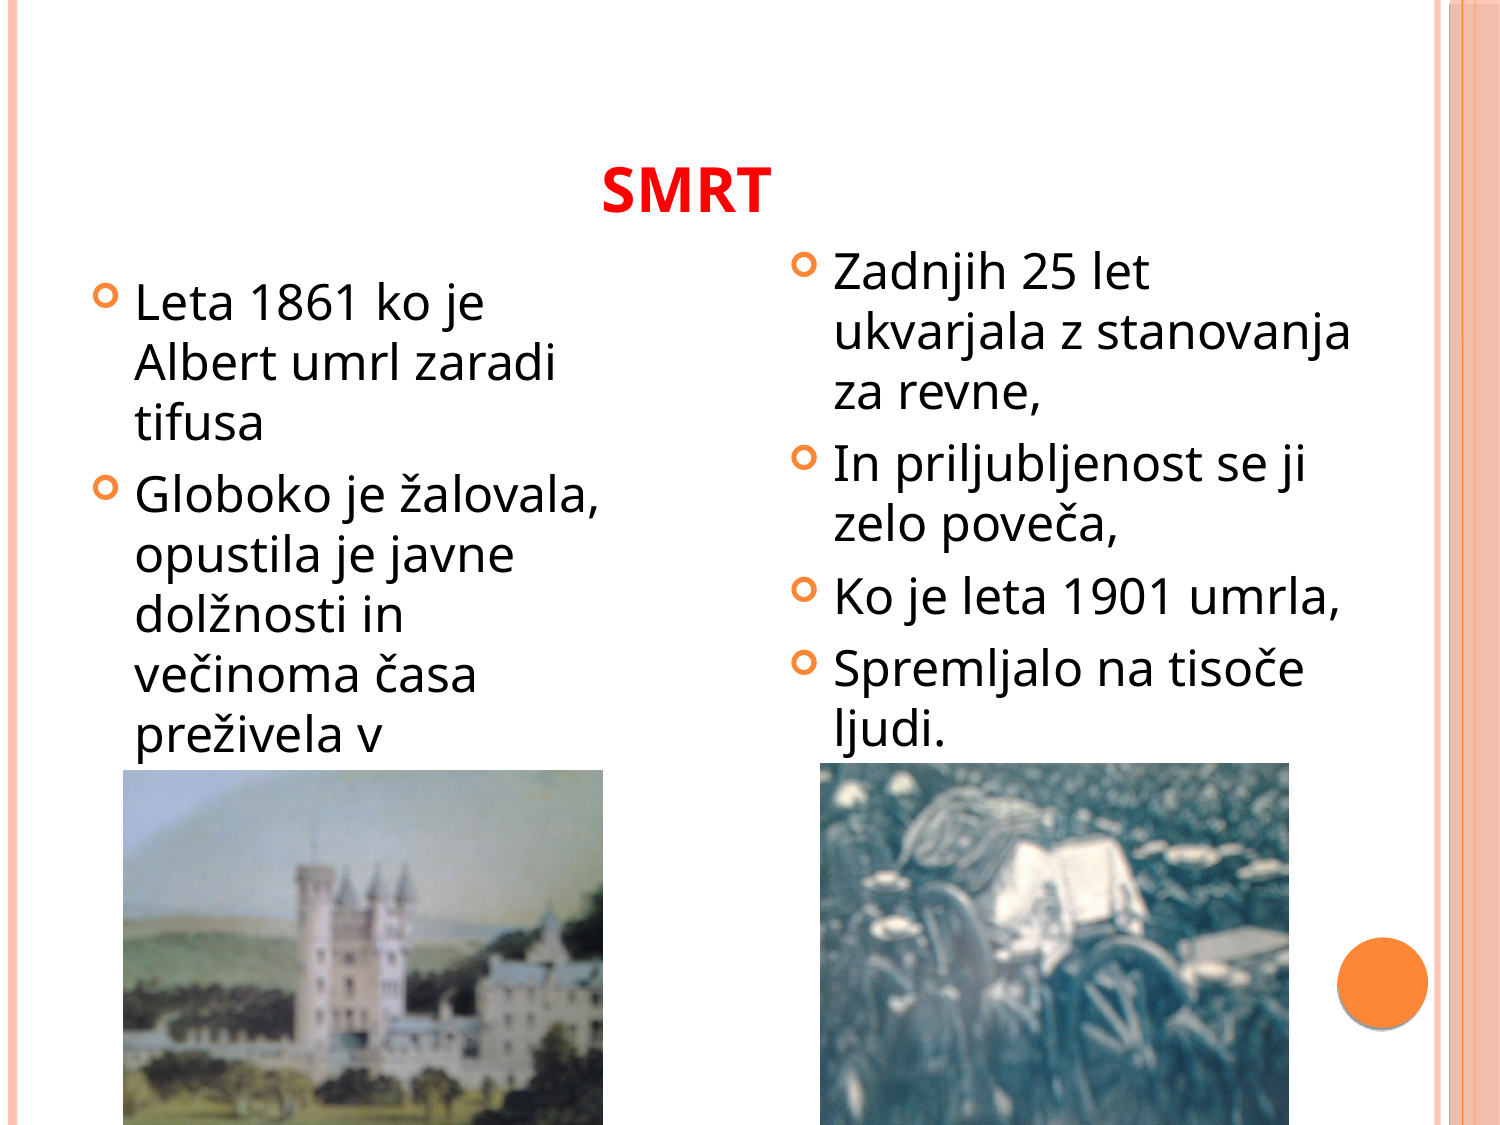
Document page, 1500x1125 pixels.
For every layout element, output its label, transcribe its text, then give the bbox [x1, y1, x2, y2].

title SMRT [75, 45, 1300, 233]
list Leta 1861 ko je Albert umrl zaradi tifusa Globoko je žalovala, opustila je javne dolžnosti in večinoma časa preživela v Balmoralu. [75, 262, 656, 1062]
picture [123, 770, 603, 1125]
picture [820, 763, 1289, 1125]
text_box Zadnjih 25 let ukvarjala z stanovanja za revne, In priljubljenost se ji zelo poveča, Ko je leta 1901 umrla, Spremljalo na tisoče ljudi. [773, 231, 1388, 765]
